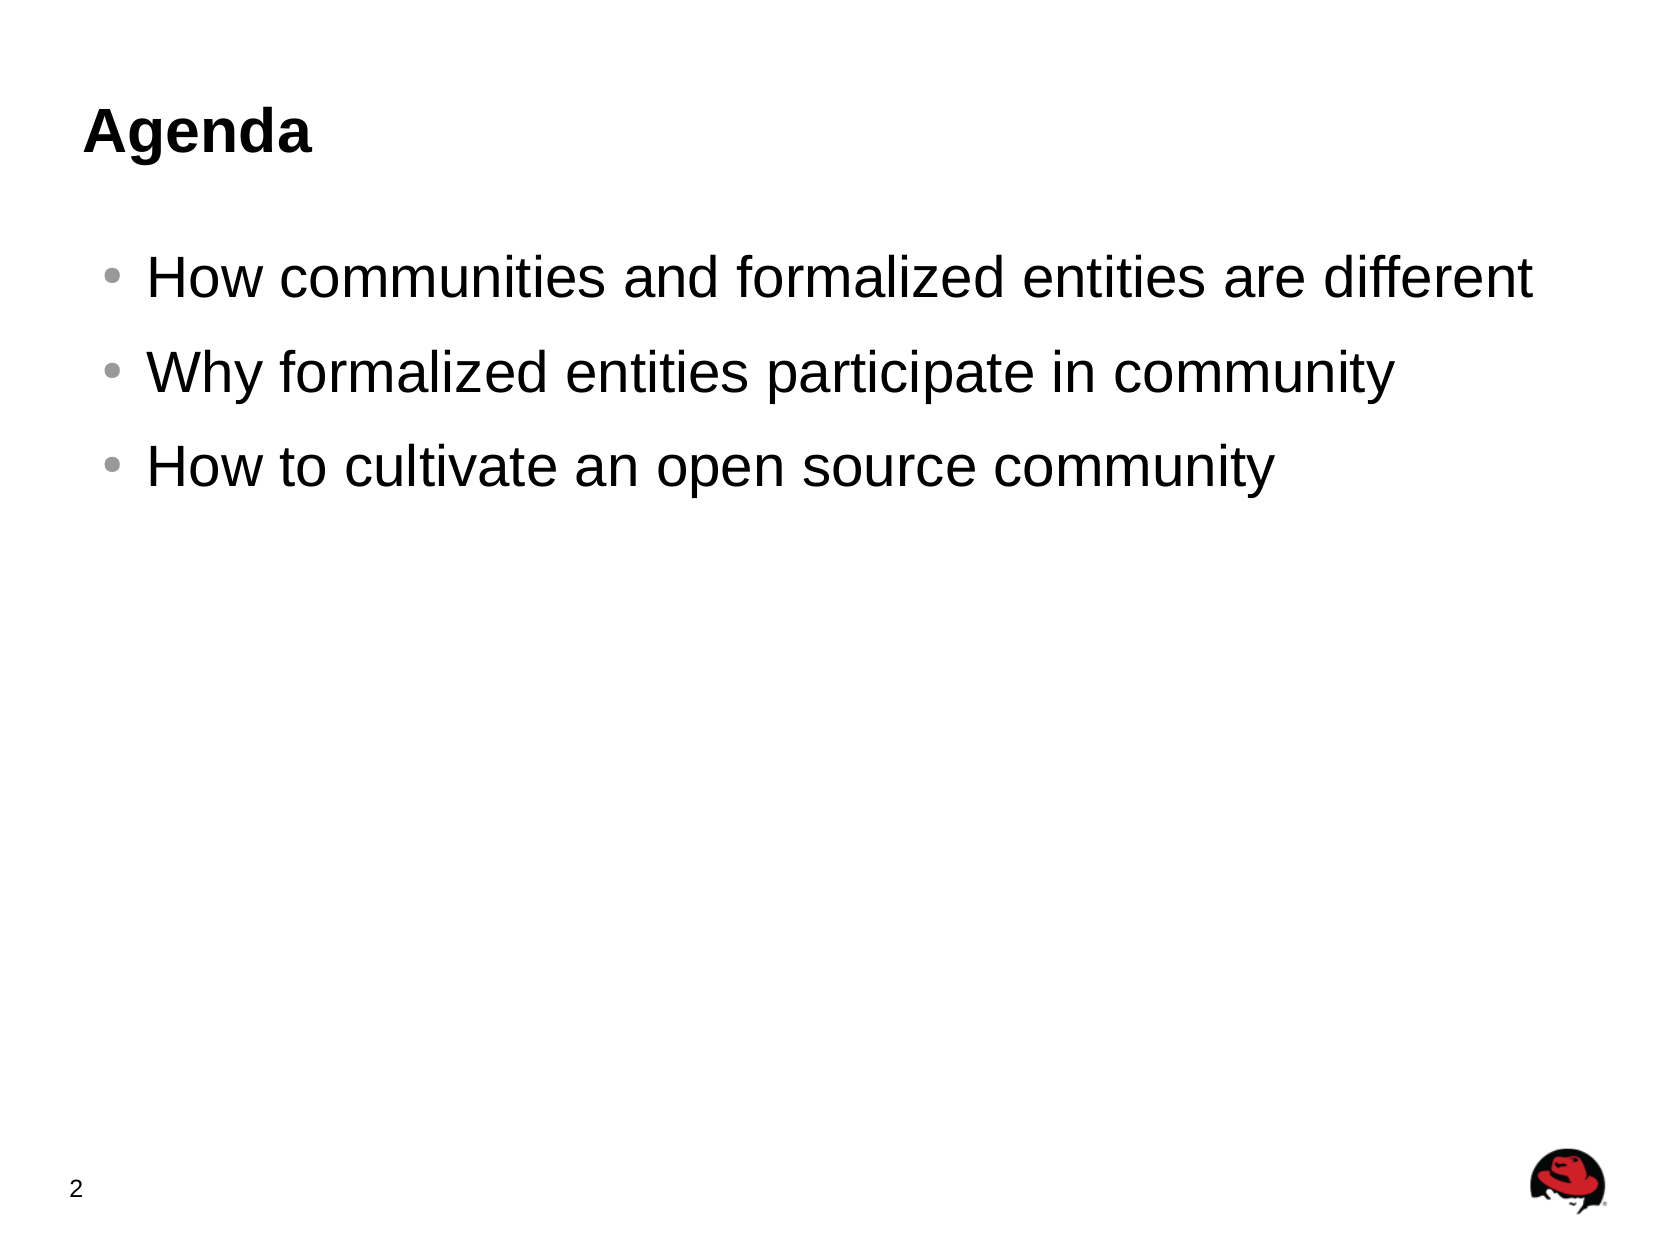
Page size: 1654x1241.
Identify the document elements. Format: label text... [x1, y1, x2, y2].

title Agenda [82, 37, 1571, 226]
picture [1529, 1146, 1613, 1224]
list How communities and formalized entities are different Why formalized entities participate in community How to cultivate an open source community [86, 244, 1576, 1039]
